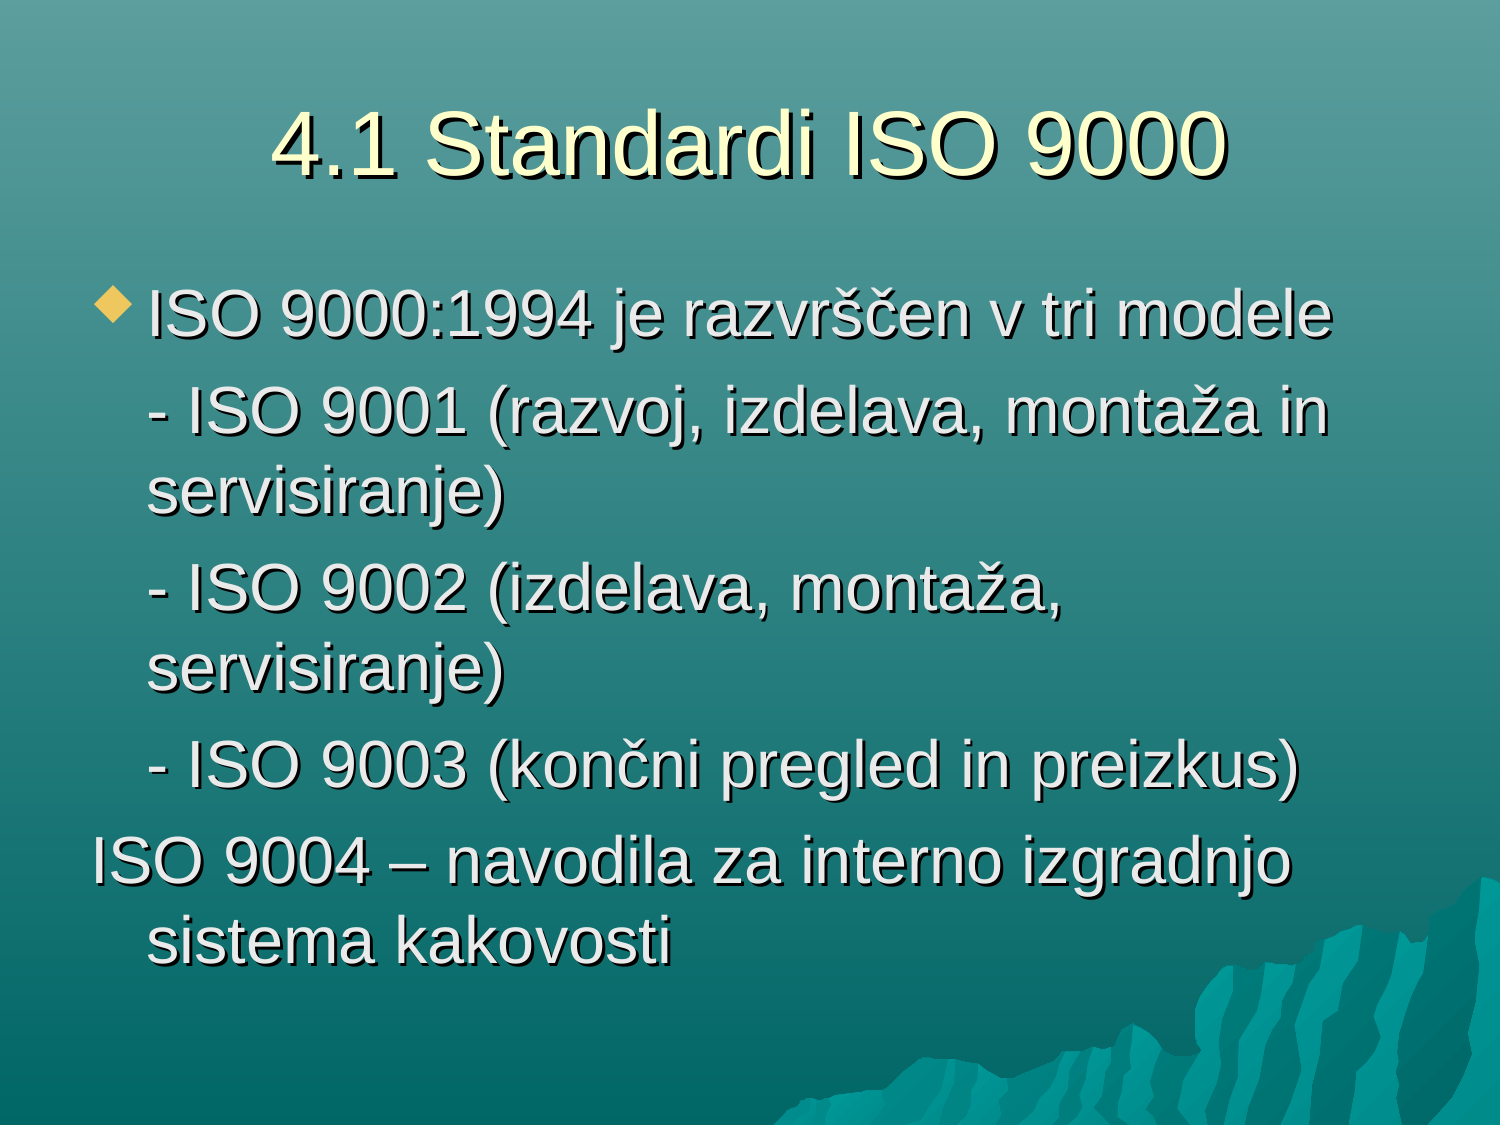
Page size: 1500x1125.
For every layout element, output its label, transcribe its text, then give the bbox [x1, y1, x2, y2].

list ISO 9000:1994 je razvrščen v tri modele - ISO 9001 (razvoj, izdelava, montaža in servisiranje) - ISO 9002 (izdelava, montaža, servisiranje) - ISO 9003 (končni pregled in preizkus) ISO 9004 – navodila za interno izgradnjo sistema kakovosti [75, 262, 1426, 1006]
title 4.1 Standardi ISO 9000 [75, 45, 1426, 233]
